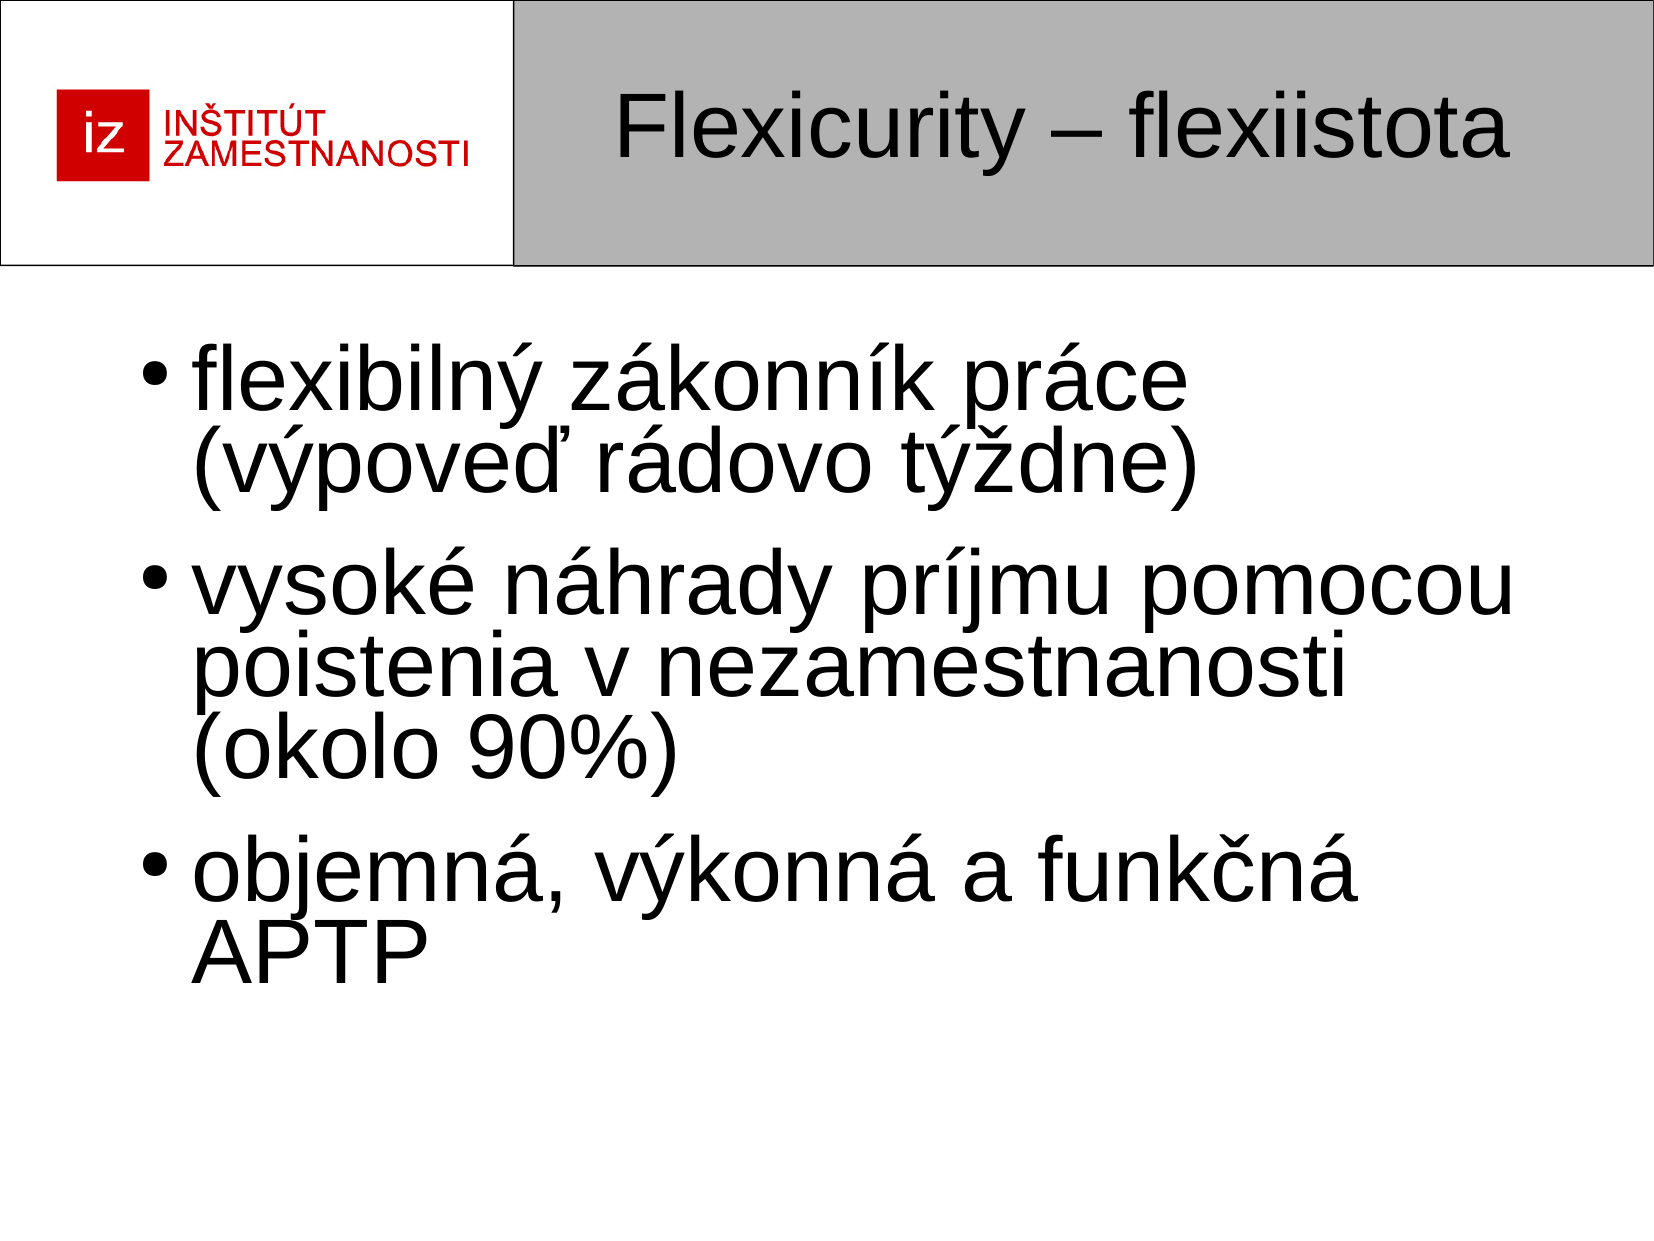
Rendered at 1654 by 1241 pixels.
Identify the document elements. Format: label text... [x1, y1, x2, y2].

title Flexicurity – flexiistota [561, 37, 1565, 229]
list flexibilný zákonník práce (výpoveď rádovo týždne) vysoké náhrady príjmu pomocou poistenia v nezamestnanosti (okolo 90%) objemná, výkonná a funkčná APTP [121, 344, 1533, 1112]
picture [5, 8, 512, 257]
